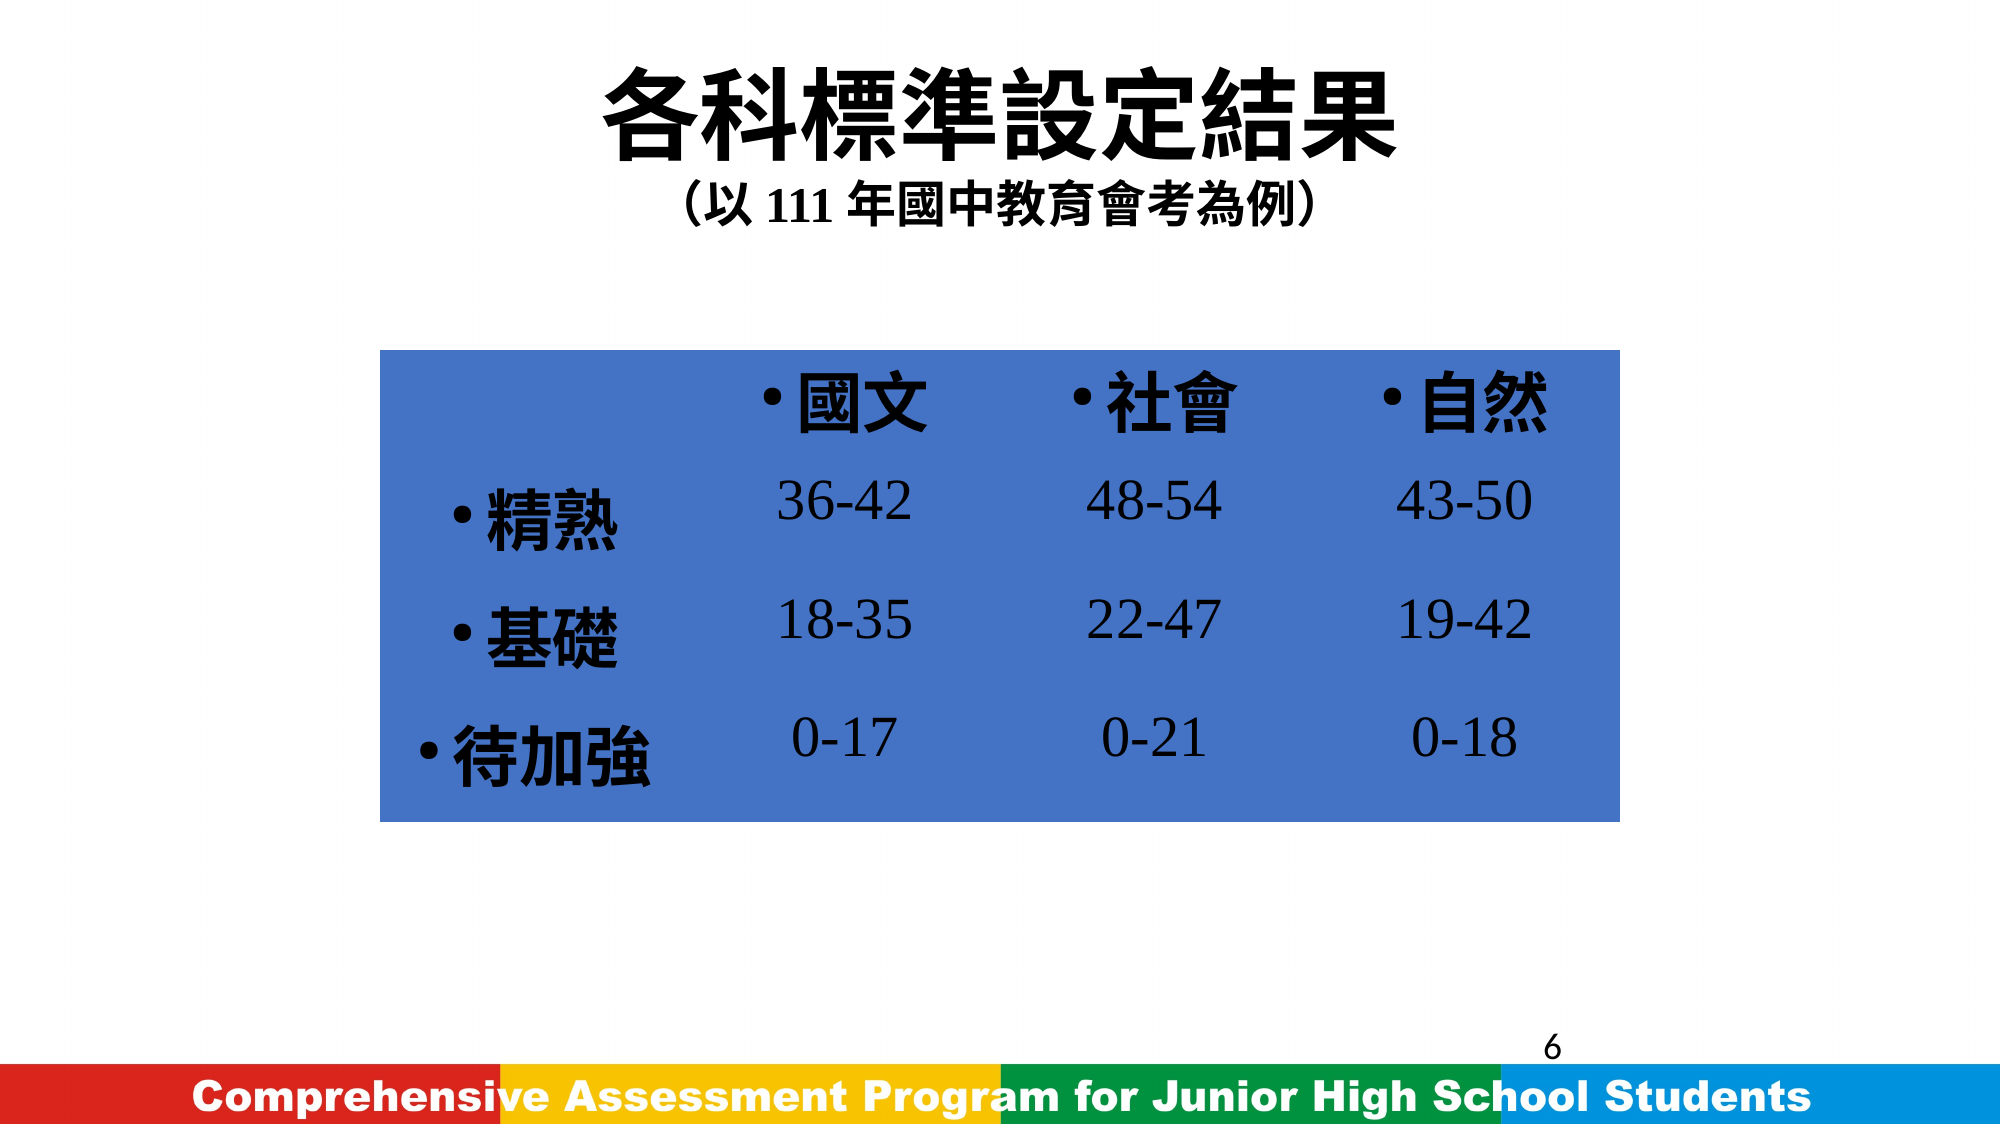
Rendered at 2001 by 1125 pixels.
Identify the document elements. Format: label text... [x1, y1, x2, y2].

table_cell 43-50 [1310, 468, 1620, 586]
table_cell 36-42 [690, 468, 1000, 586]
text_box 6 [1528, 1014, 1995, 1075]
table_cell 48-54 [1000, 468, 1310, 586]
table_cell 18-35 [690, 586, 1000, 704]
table_header 自然 [1310, 350, 1620, 468]
table_cell 22-47 [1000, 586, 1310, 704]
title 各科標準設定結果 （以111年國中教育會考為例） [99, 45, 1900, 233]
table_cell 0-21 [1000, 704, 1310, 822]
table_header [380, 350, 690, 468]
table_header 國文 [690, 350, 1000, 468]
table_cell 精熟 [380, 468, 690, 586]
table_cell 0-17 [690, 704, 1000, 822]
table_cell 0-18 [1310, 704, 1620, 822]
table_header 社會 [1000, 350, 1310, 468]
table_cell 待加強 [380, 704, 690, 822]
table_cell 基礎 [380, 586, 690, 704]
table_cell 19-42 [1310, 586, 1620, 704]
